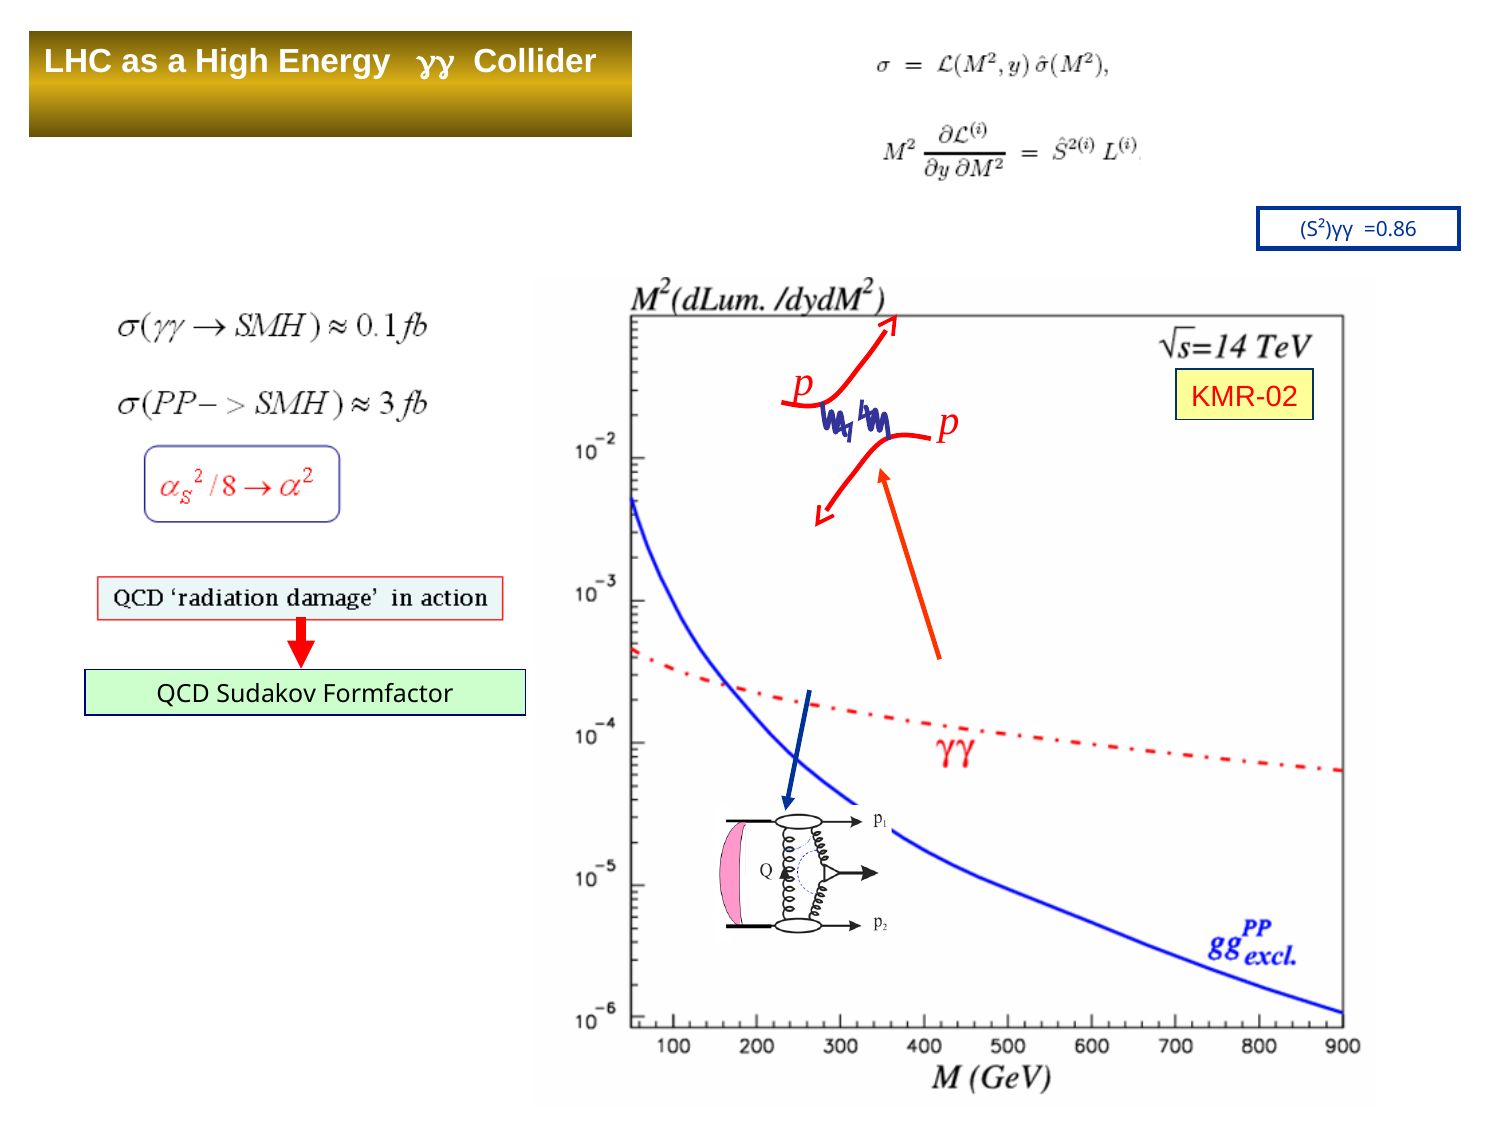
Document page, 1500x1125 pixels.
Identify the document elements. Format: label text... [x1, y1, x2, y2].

text_box p [778, 346, 830, 412]
text_box (S²)γγ =0.86 [1258, 208, 1459, 249]
text_box QCD Sudakov Formfactor [85, 669, 526, 715]
picture [856, 113, 1141, 187]
text_box p [923, 385, 975, 452]
text_box LHC as a High Energy  Collider [29, 31, 632, 137]
text_box KMR-02 [1176, 369, 1313, 420]
picture [53, 277, 1377, 1125]
picture [861, 42, 1117, 90]
